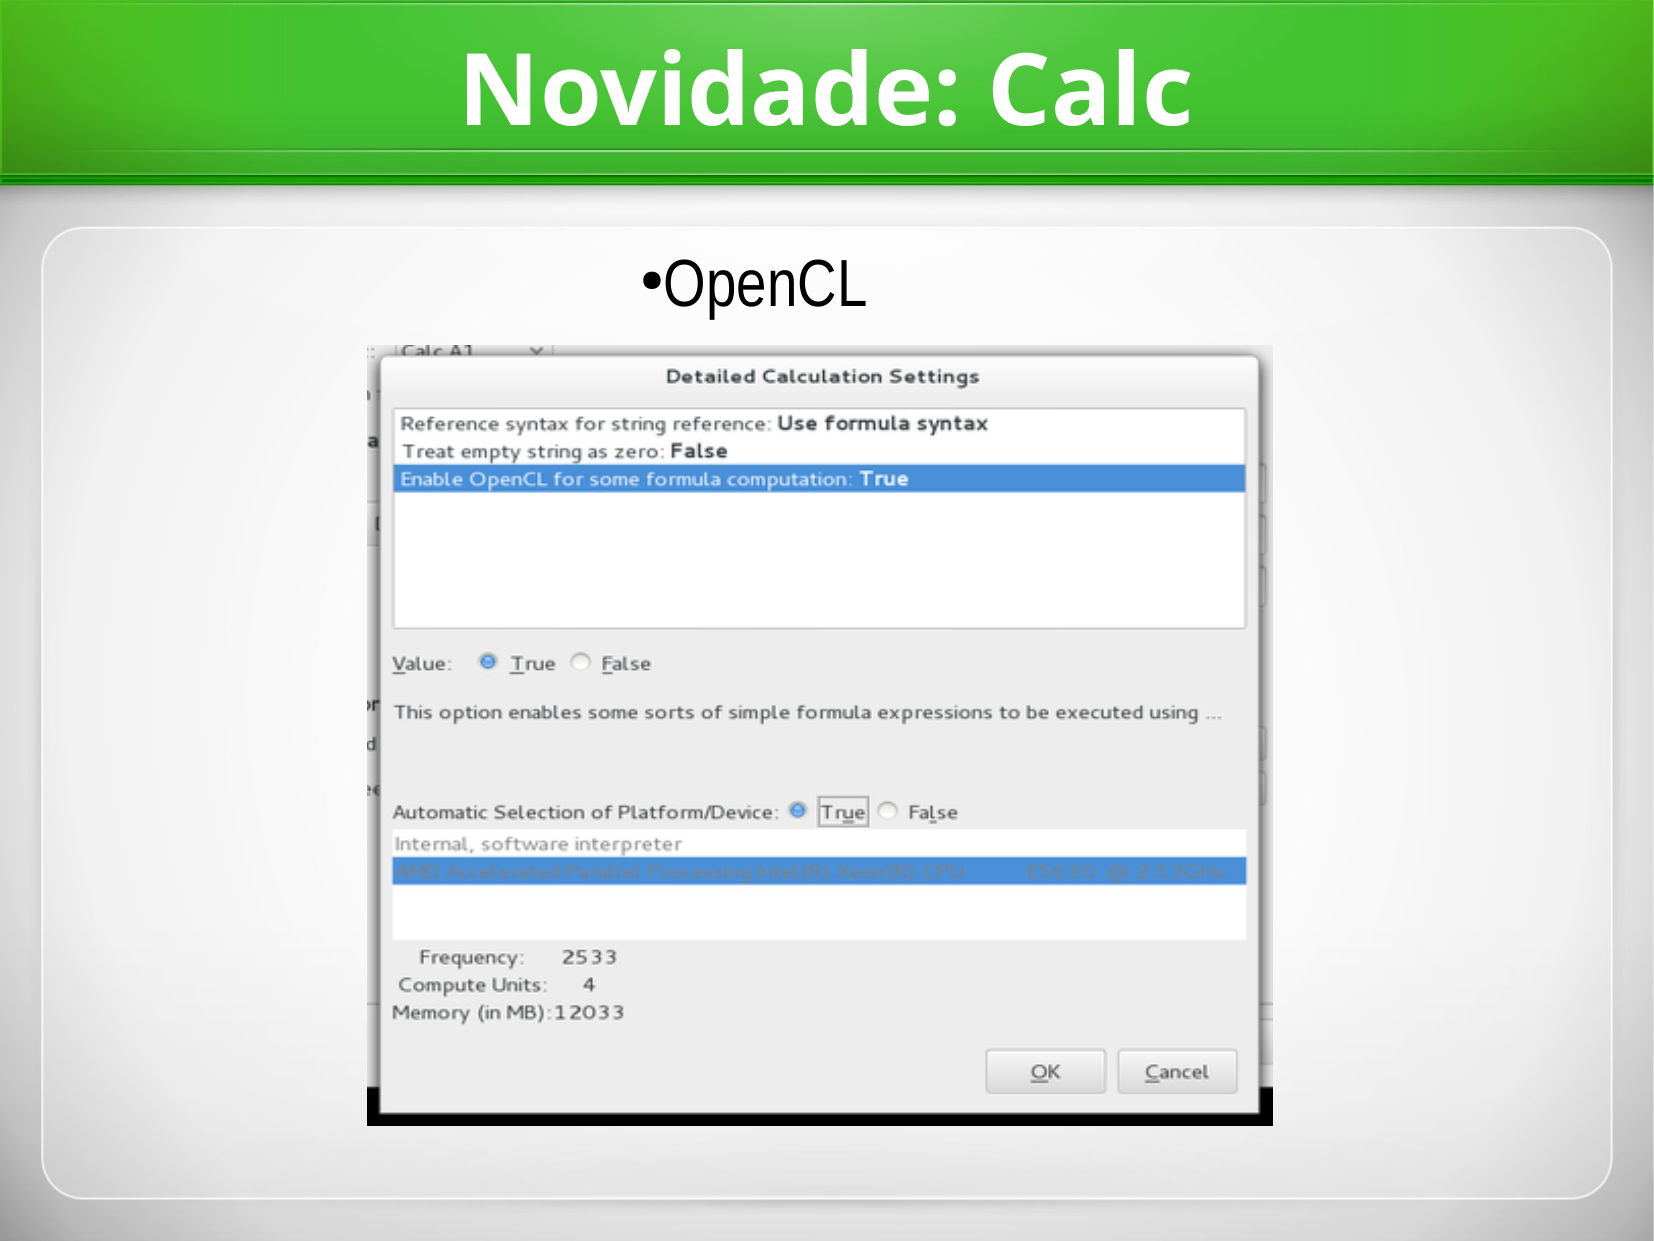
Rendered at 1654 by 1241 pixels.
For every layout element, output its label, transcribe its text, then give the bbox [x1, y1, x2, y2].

picture [0, 0, 1654, 1241]
text_box OpenCL [625, 236, 883, 329]
title Novidade: Calc [82, 17, 1571, 166]
